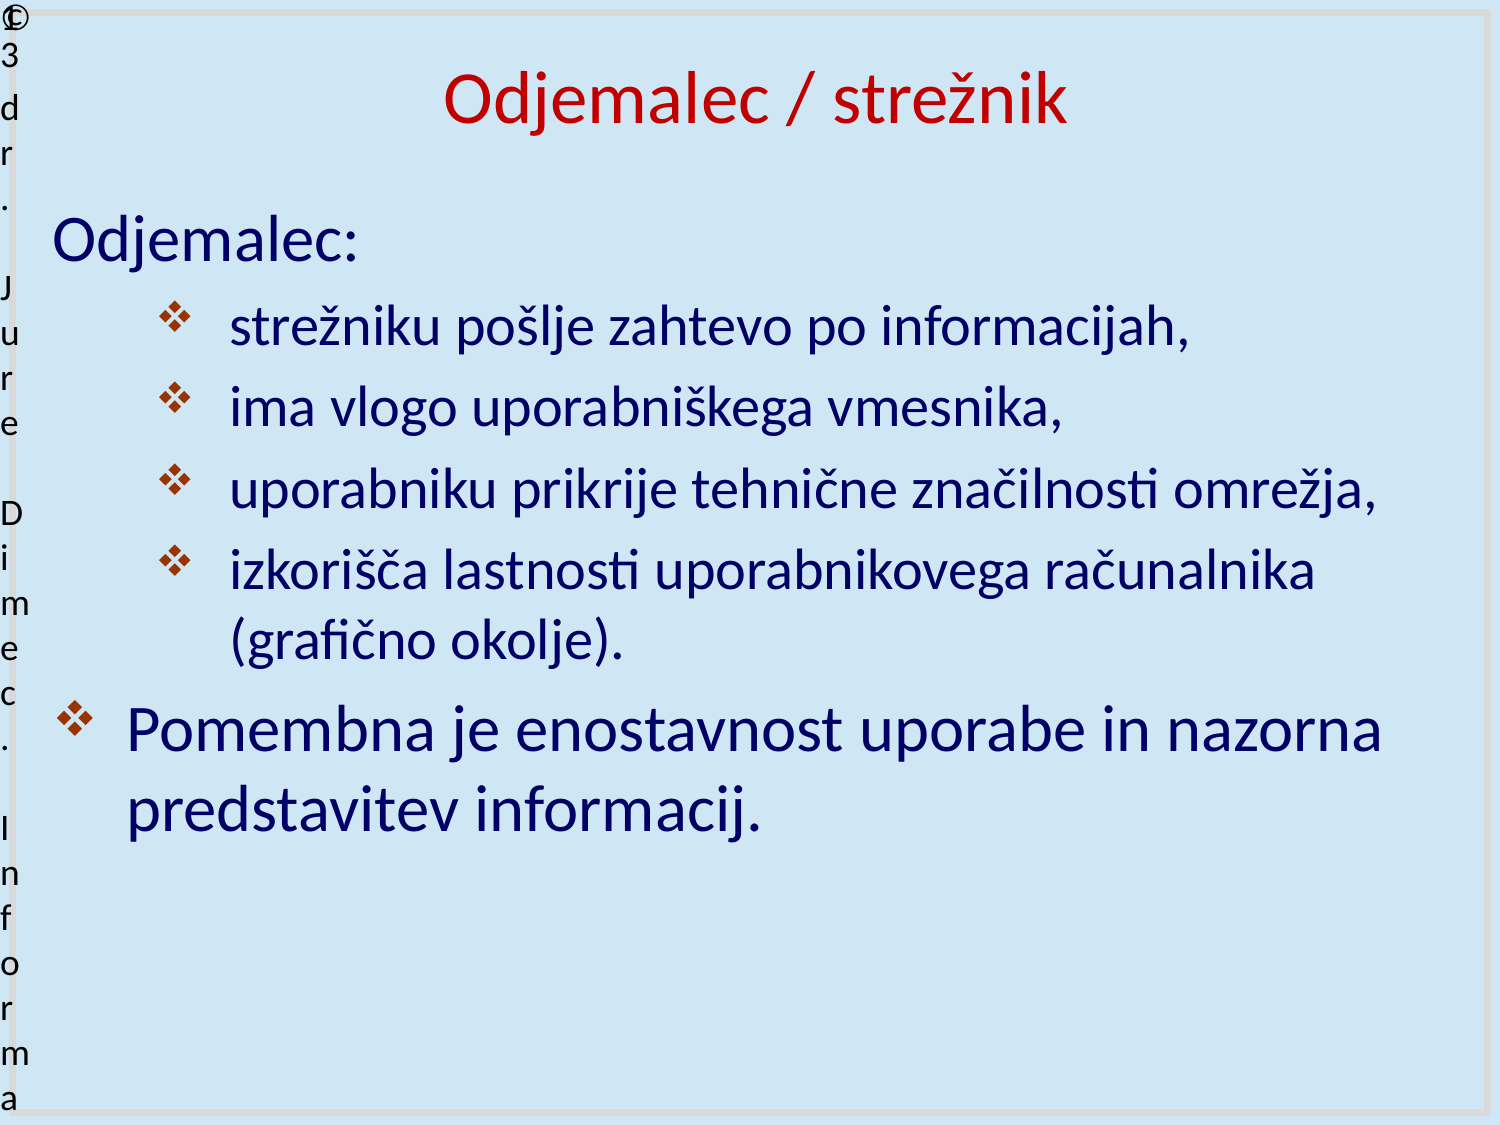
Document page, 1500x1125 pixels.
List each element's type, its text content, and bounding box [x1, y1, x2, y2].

title Odjemalec / strežnik [37, 37, 1475, 150]
list Odjemalec: strežniku pošlje zahtevo po informacijah, ima vlogo uporabniškega vmesnika, uporabniku prikrije tehnične značilnosti omrežja, izkorišča lastnosti uporabnikovega računalnika (grafično okolje). Pomembna je enostavnost uporabe in nazorna predstavitev informacij. [37, 187, 1475, 1050]
